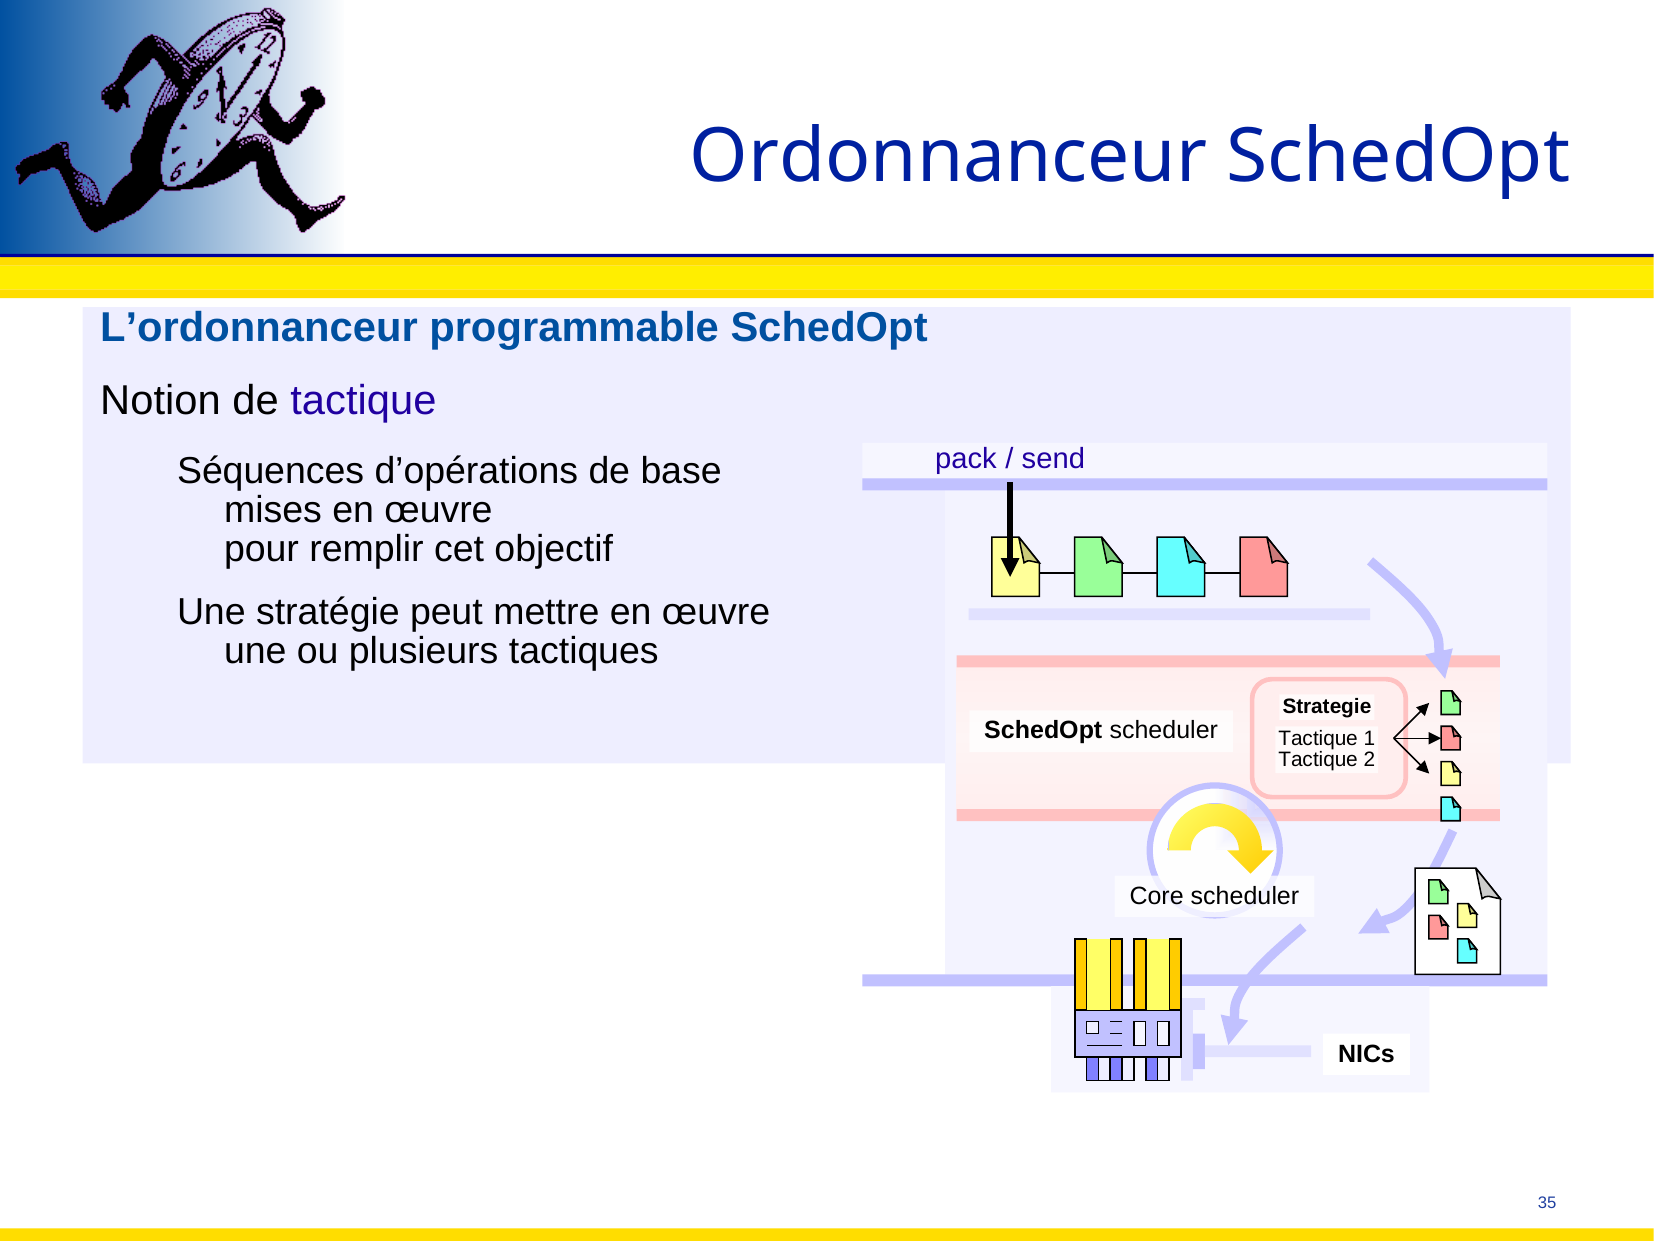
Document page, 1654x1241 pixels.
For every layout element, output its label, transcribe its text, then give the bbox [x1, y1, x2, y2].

text_box [862, 442, 1548, 1093]
text_box Strategie [1279, 694, 1375, 720]
title Ordonnanceur SchedOpt [372, 49, 1571, 257]
text_box pack / send [932, 442, 1089, 478]
text_box SchedOpt scheduler [969, 710, 1234, 752]
picture [14, 0, 353, 245]
list L’ordonnanceur programmable SchedOpt Notion de tactique Séquences d’opérations de base mises en œuvre pour remplir cet objectif Une stratégie peut mettre en œuvre une ou plusieurs tactiques [82, 307, 1571, 764]
text_box Tactique 1 Tactique 2 [1275, 726, 1379, 774]
text_box Core scheduler [1114, 875, 1315, 918]
text_box NICs [1323, 1033, 1410, 1075]
